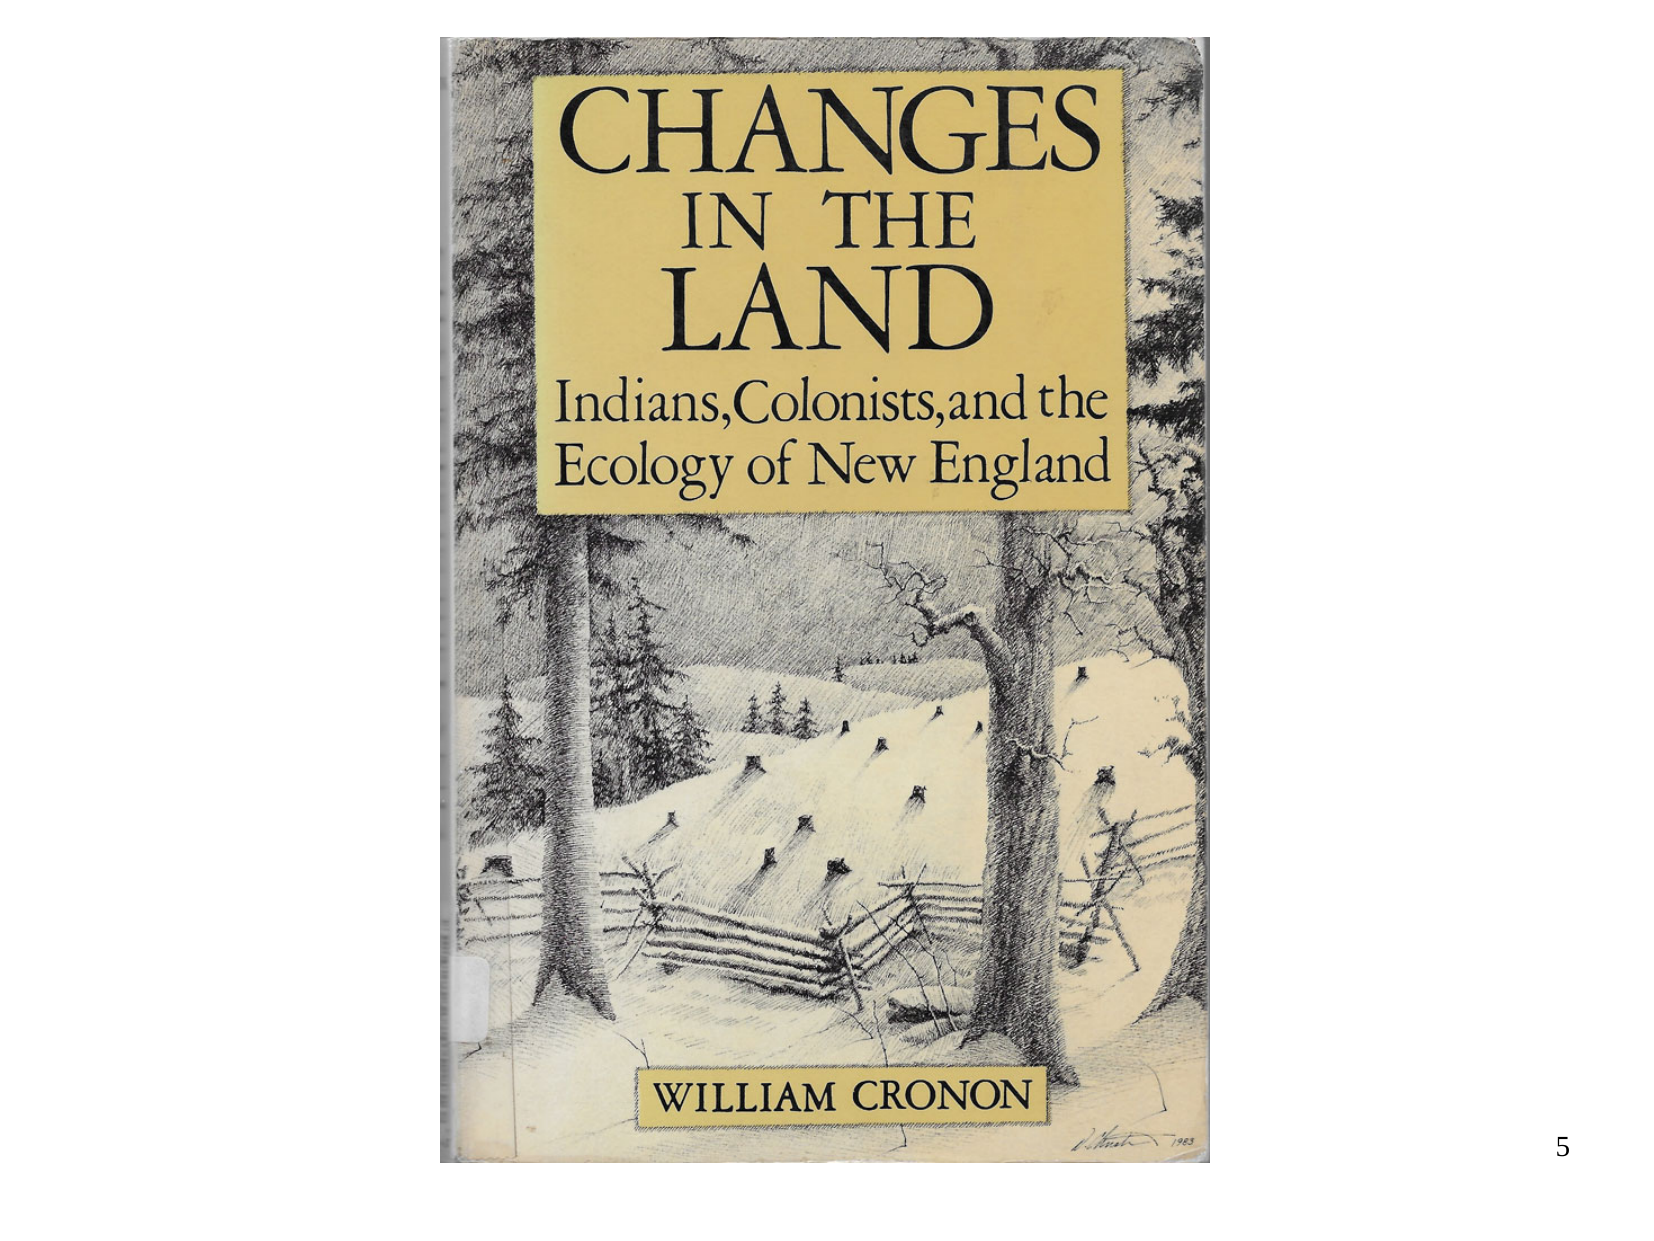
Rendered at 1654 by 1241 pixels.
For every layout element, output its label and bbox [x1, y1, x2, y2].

picture [440, 37, 1210, 1163]
